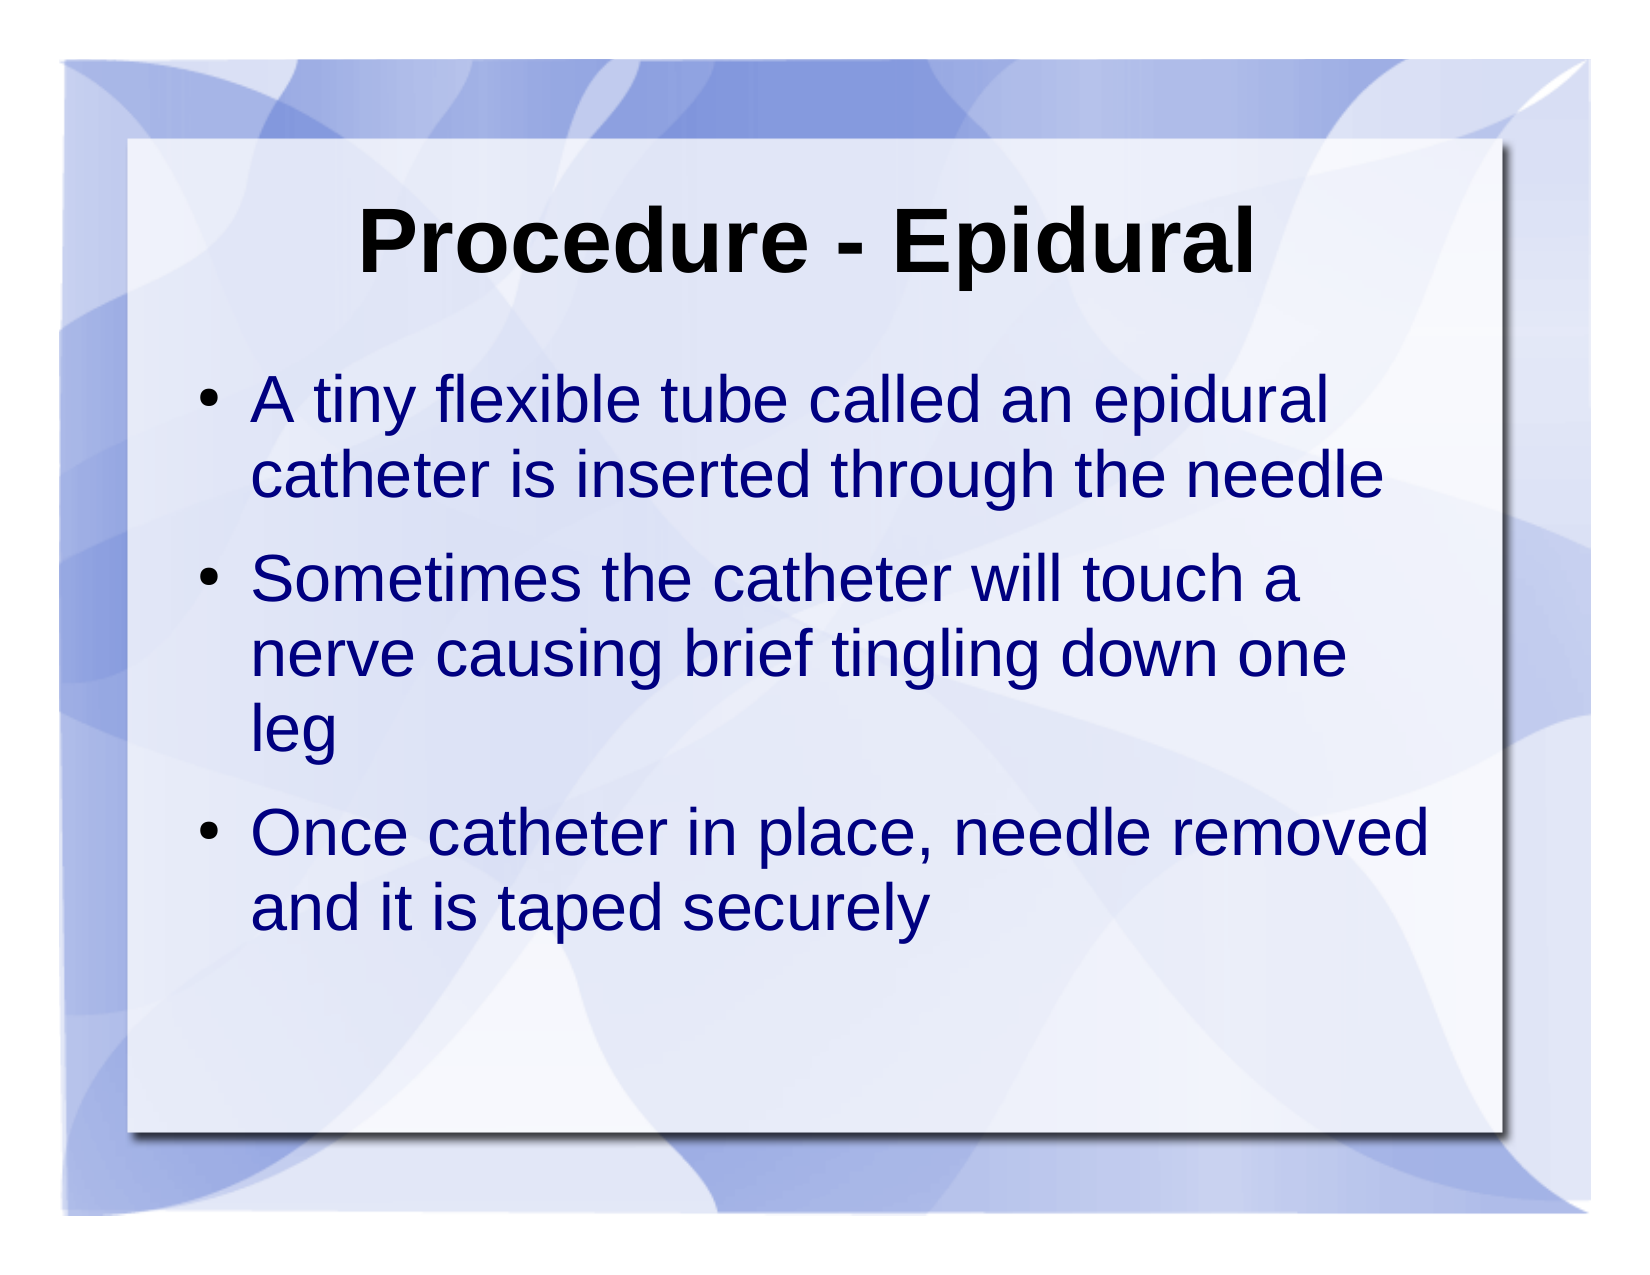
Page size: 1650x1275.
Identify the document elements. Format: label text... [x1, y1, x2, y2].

list A tiny flexible tube called an epidural catheter is inserted through the needle Sometimes the catheter will touch a nerve causing brief tingling down one leg Once catheter in place, needle removed and it is taped securely [179, 362, 1438, 954]
picture [59, 59, 1591, 1216]
title Procedure - Epidural [135, 151, 1482, 330]
